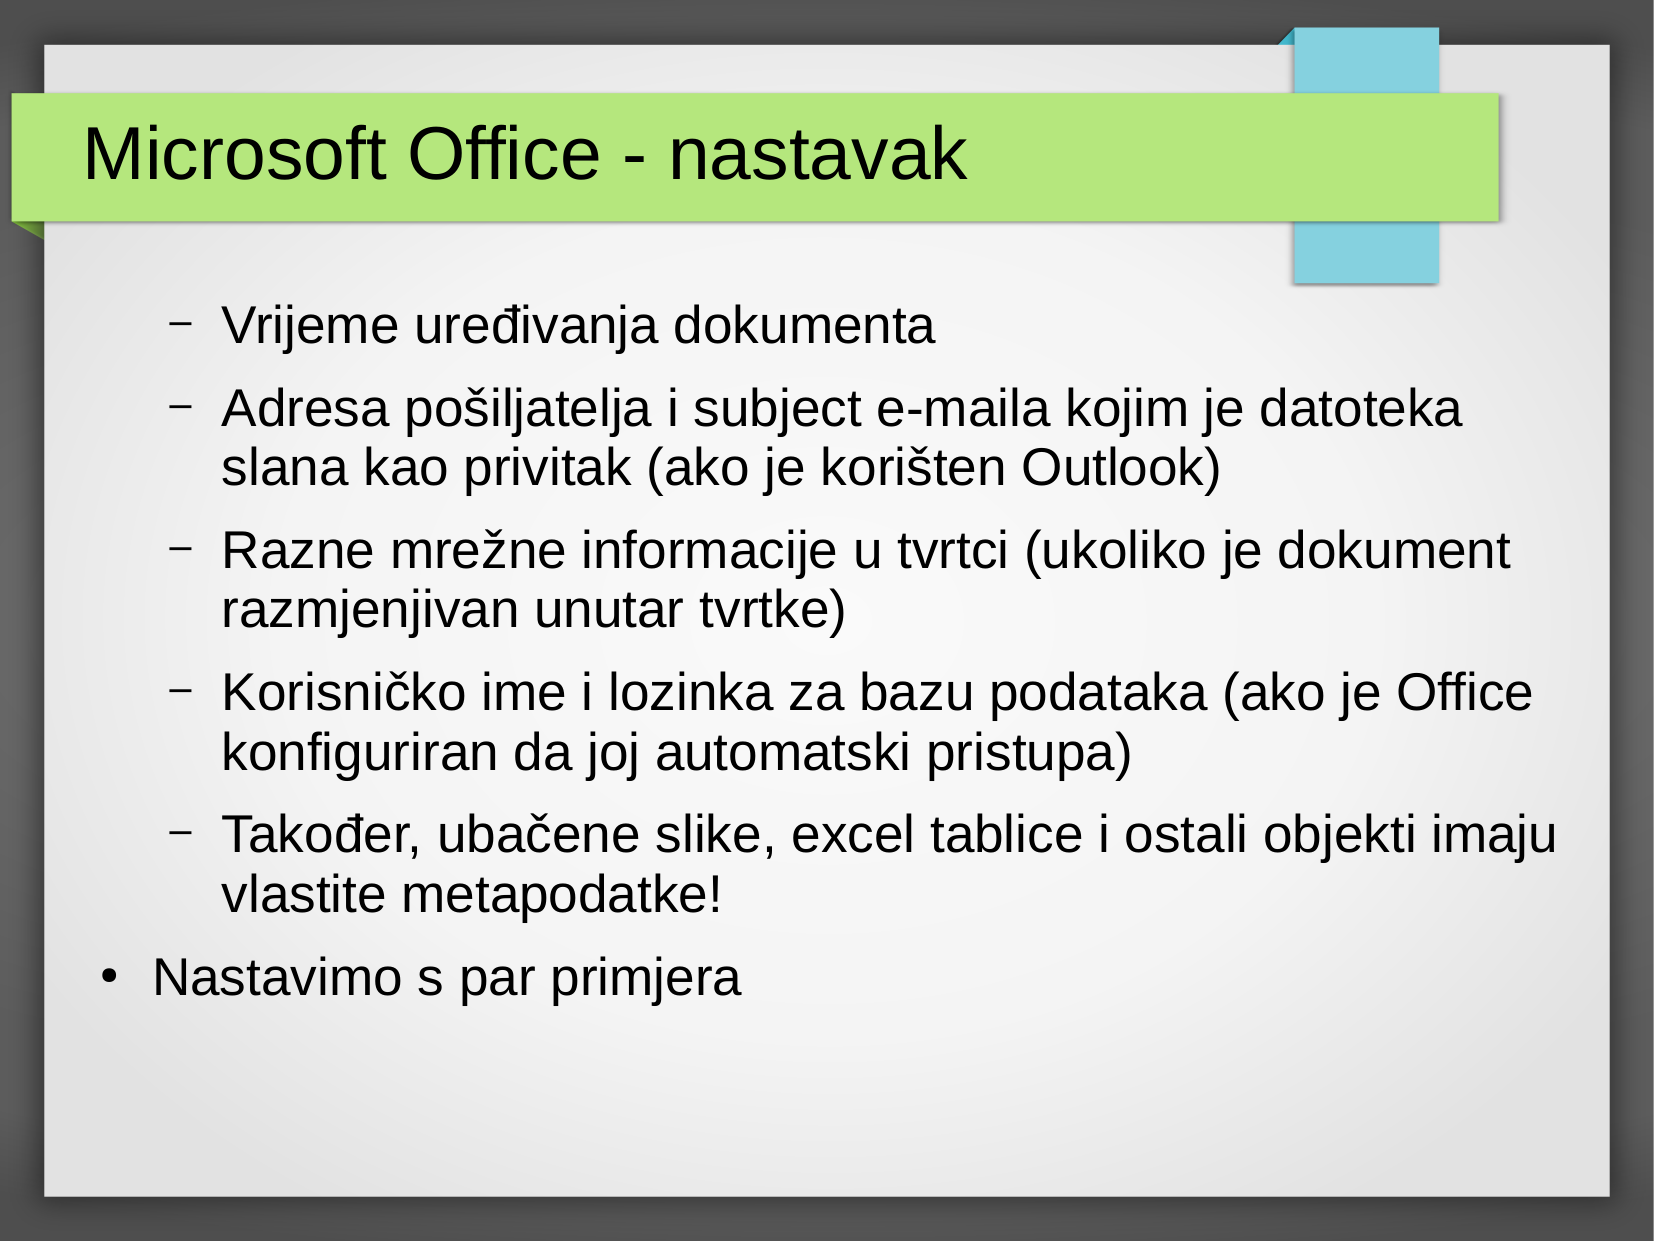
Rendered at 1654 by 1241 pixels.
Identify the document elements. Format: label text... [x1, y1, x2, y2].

picture [0, 0, 1654, 1241]
title Microsoft Office - nastavak [82, 94, 1264, 213]
list Vrijeme uređivanja dokumenta Adresa pošiljatelja i subject e-maila kojim je datoteka slana kao privitak (ako je korišten Outlook) Razne mrežne informacije u tvrtci (ukoliko je dokument razmjenjivan unutar tvrtke) Korisničko ime i lozinka za bazu podataka (ako je Office konfiguriran da joj automatski pristupa) Također, ubačene slike, excel tablice i ostali objekti imaju vlastite metapodatke! Nastavimo s par primjera [82, 295, 1571, 1015]
